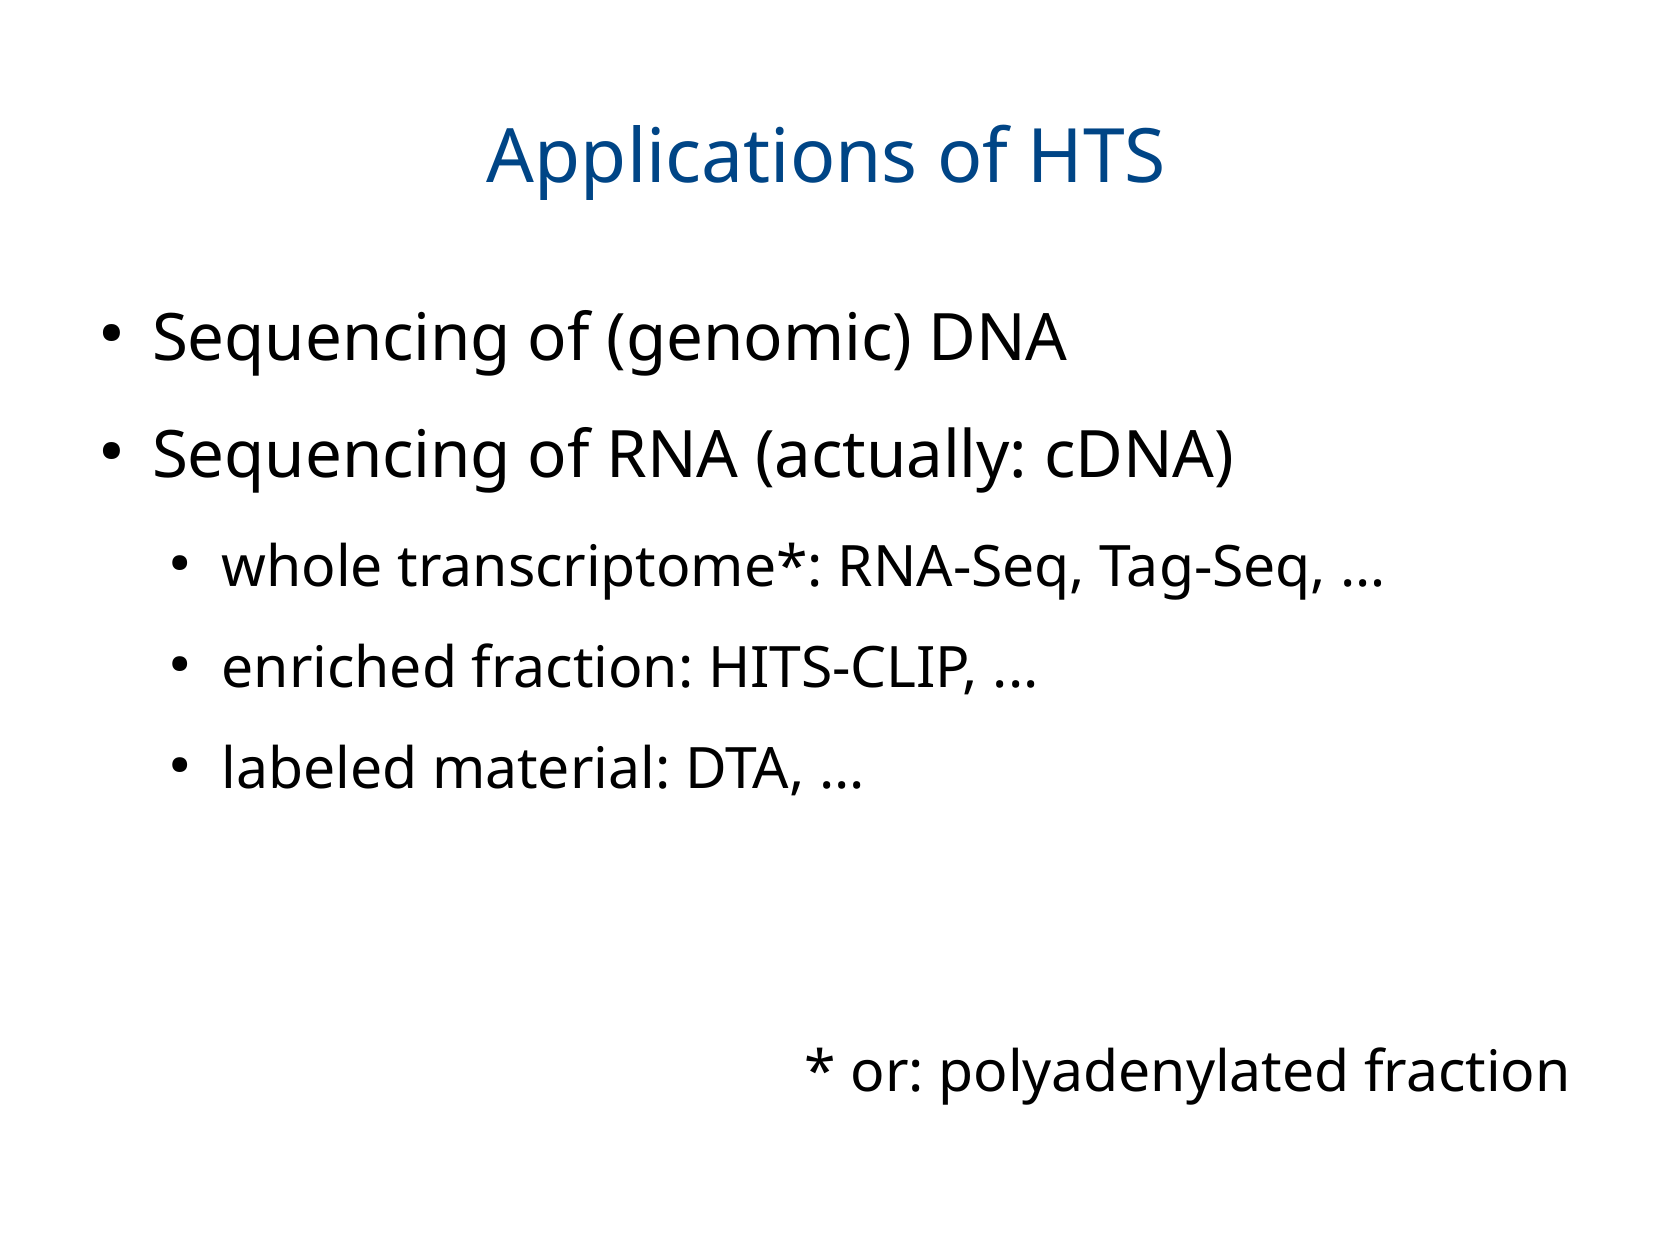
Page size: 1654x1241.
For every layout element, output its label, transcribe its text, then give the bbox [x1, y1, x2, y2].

title Applications of HTS [82, 49, 1571, 257]
list Sequencing of (genomic) DNA Sequencing of RNA (actually: cDNA) whole transcriptome*: RNA-Seq, Tag-Seq, … enriched fraction: HITS-CLIP, ... labeled material: DTA, ... * or: polyadenylated fraction [82, 290, 1571, 1109]
